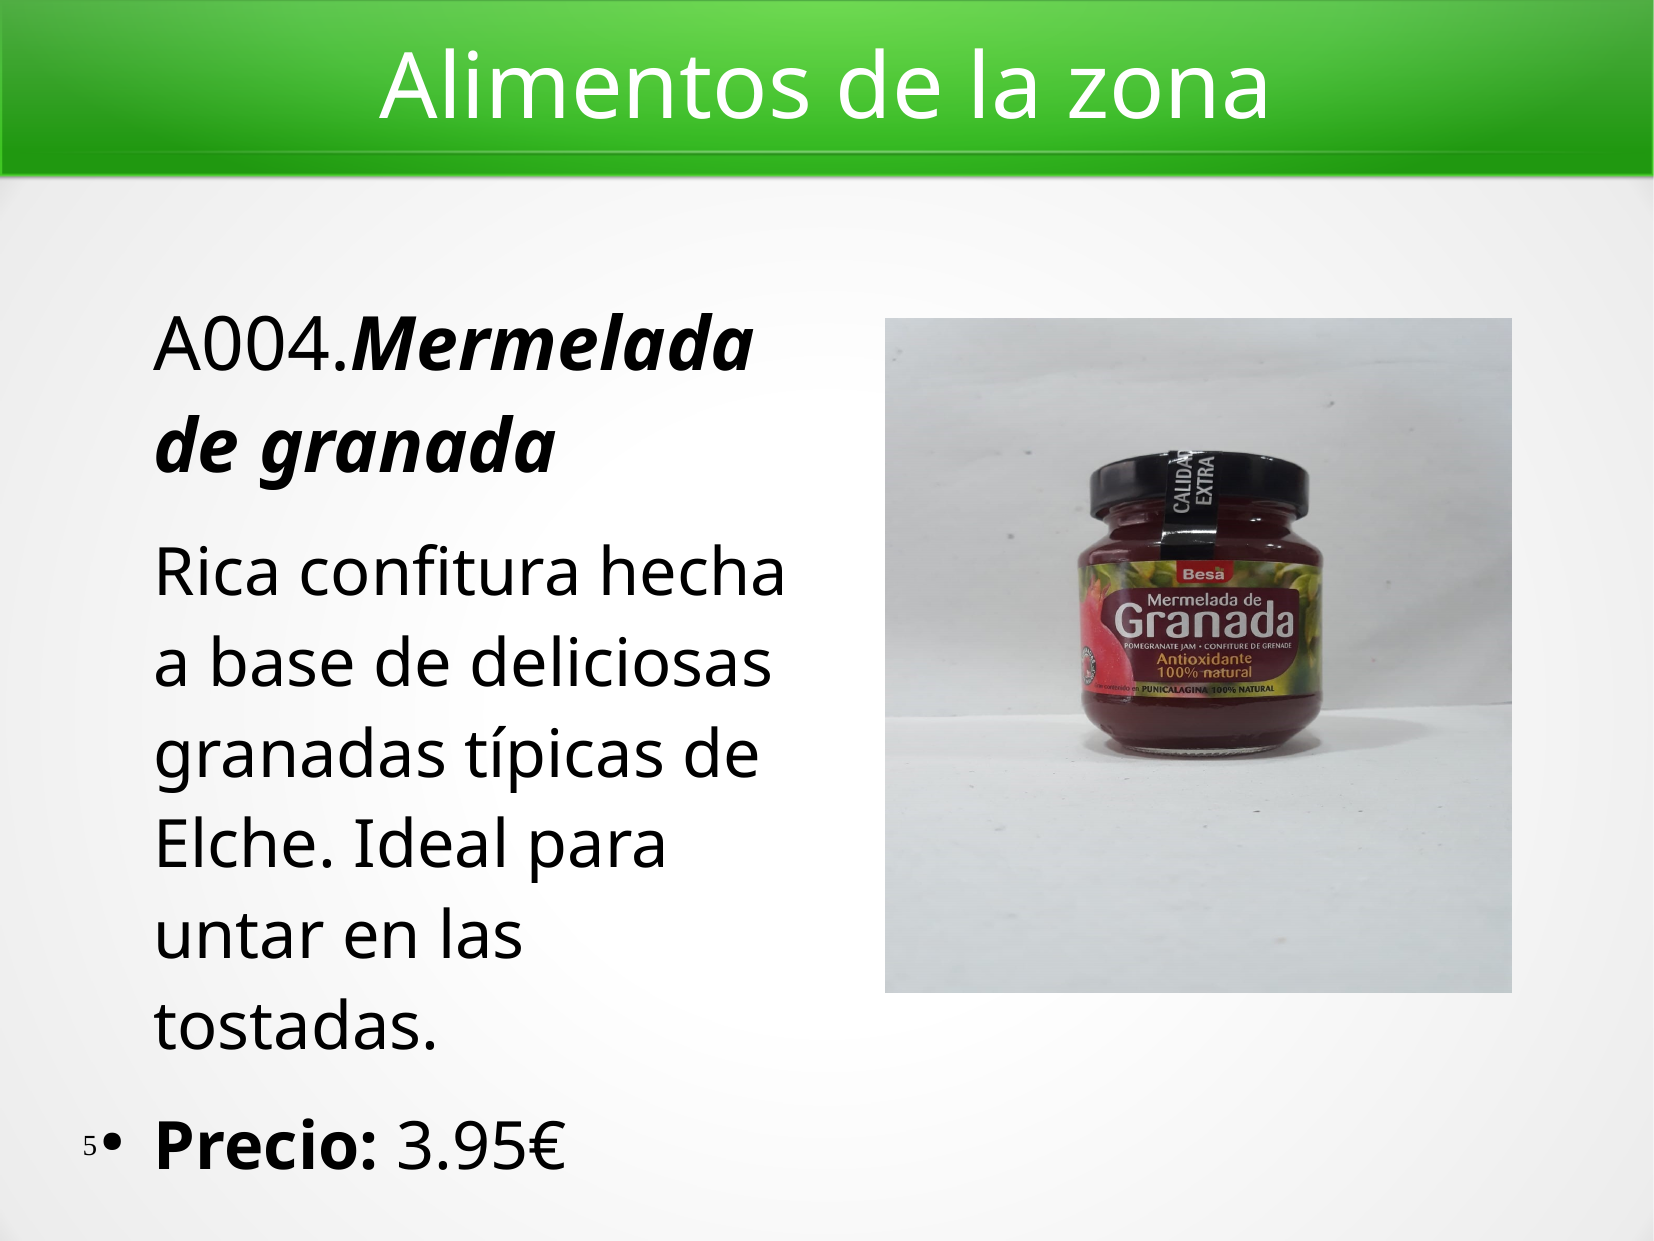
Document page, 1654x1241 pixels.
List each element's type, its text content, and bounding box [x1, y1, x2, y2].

title Alimentos de la zona [82, 11, 1571, 154]
picture [0, 0, 1654, 1241]
list A004.Mermelada de granada Rica confitura hecha a base de deliciosas granadas típicas de Elche. Ideal para untar en las tostadas. Precio: 3.95€ [82, 290, 809, 1010]
